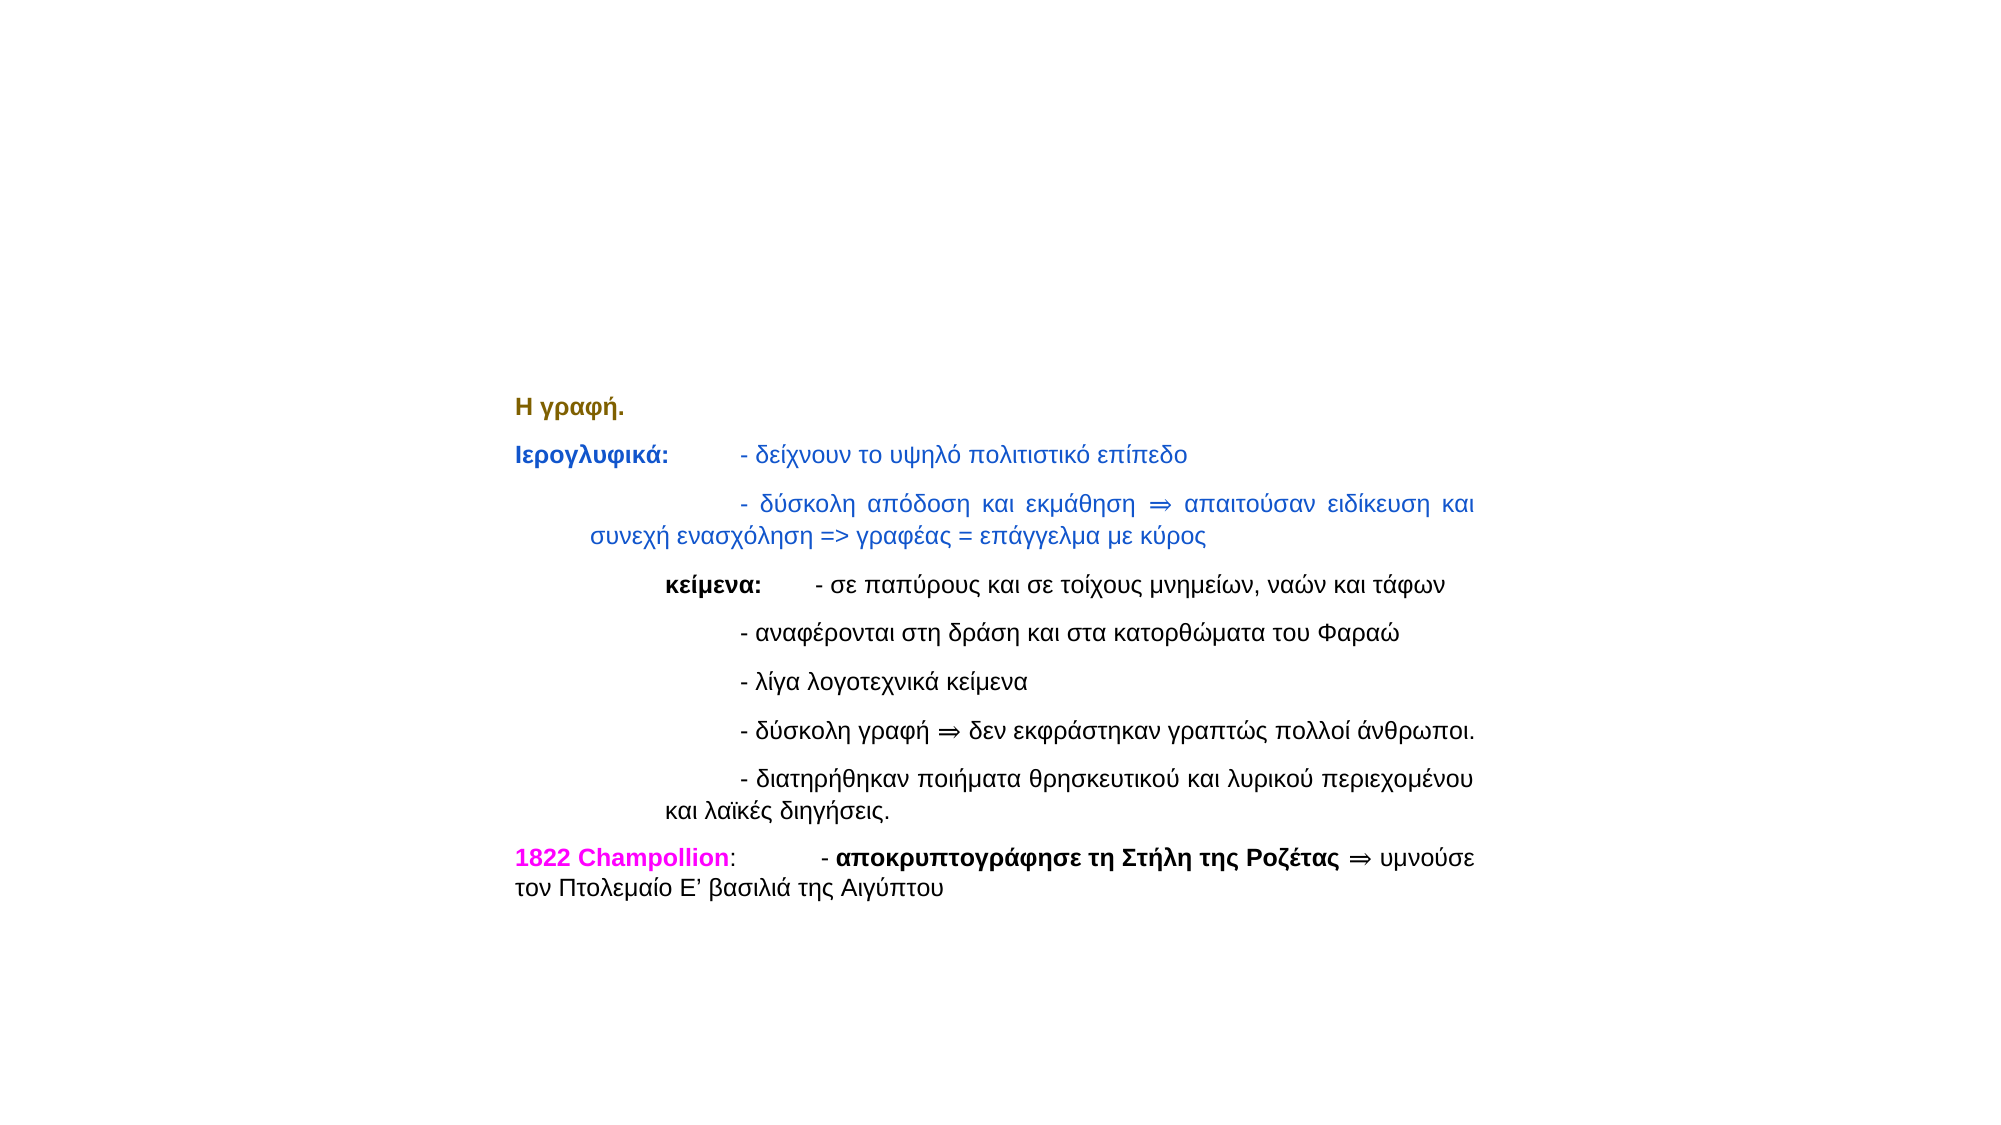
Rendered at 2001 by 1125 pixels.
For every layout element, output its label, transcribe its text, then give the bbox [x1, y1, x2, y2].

text_box Η γραφή. Ιερογλυφικά: - δείχνουν το υψηλό πολιτιστικό επίπεδο - δύσκολη απόδοση και εκμάθηση ⇒ απαιτούσαν ειδίκευση και συνεχή ενασχόληση => γραφέας = επάγγελμα με κύρος κείμενα: - σε παπύρους και σε τοίχους μνημείων, ναών και τάφων - αναφέρονται στη δράση και στα κατορθώματα του Φαραώ - λίγα λογοτεχνικά κείμενα - δύσκολη γραφή ⇒ δεν εκφράστηκαν γραπτώς πολλοί άνθρωποι. - διατηρήθηκαν ποιήματα θρησκευτικού και λυρικού περιεχομένου και λαϊκές διηγήσεις. 1822 Champollion: - αποκρυπτογράφησε τη Στήλη της Ροζέτας ⇒ υμνούσε τον Πτολεμαίο Ε’ βασιλιά της Αιγύπτου [500, 380, 1501, 916]
